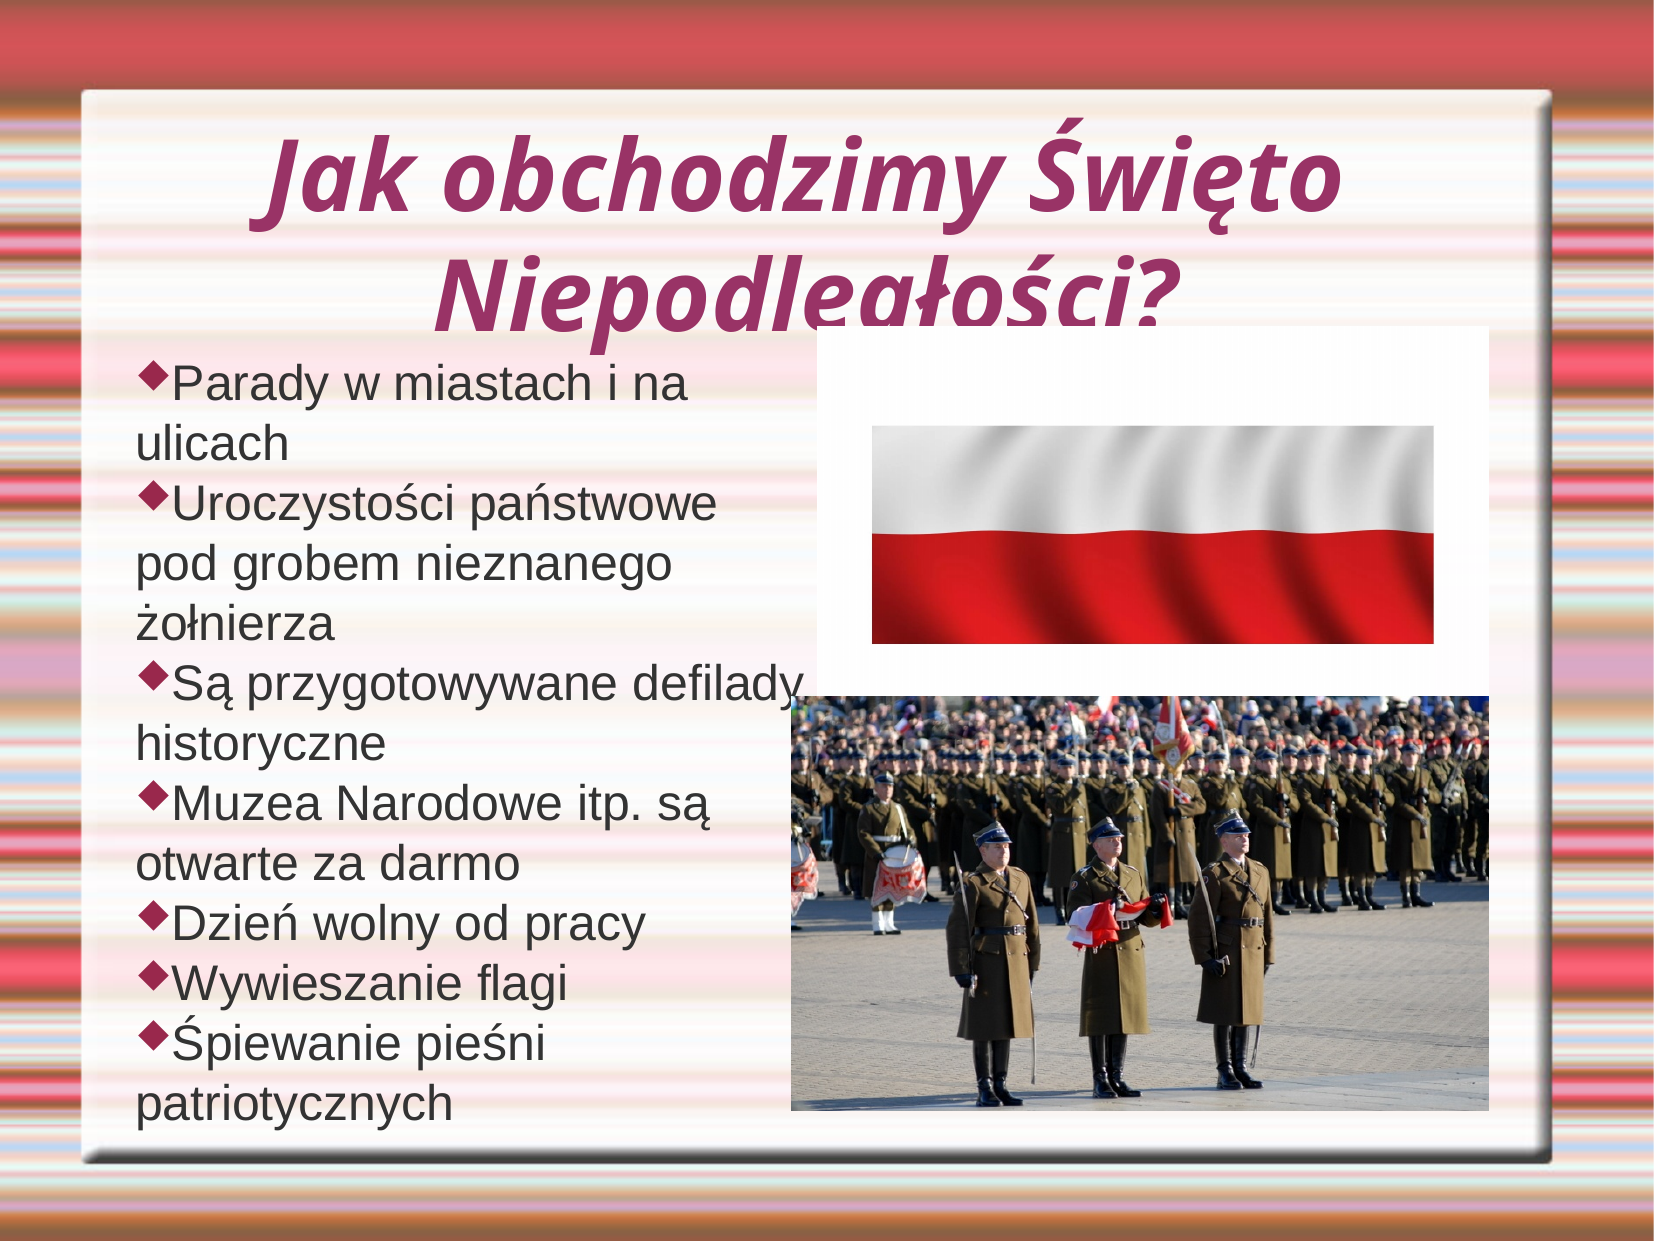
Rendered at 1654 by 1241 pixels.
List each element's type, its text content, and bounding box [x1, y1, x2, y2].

title Jak obchodzimy Święto Niepodległości? [99, 111, 1512, 319]
list Parady w miastach i na ulicach Uroczystości państwowe pod grobem nieznanego żołnierza Są przygotowywane defilady historyczne Muzea Narodowe itp. są otwarte za darmo Dzień wolny od pracy Wywieszanie flagi Śpiewanie pieśni patriotycznych [134, 350, 809, 1133]
picture [791, 327, 1489, 1111]
